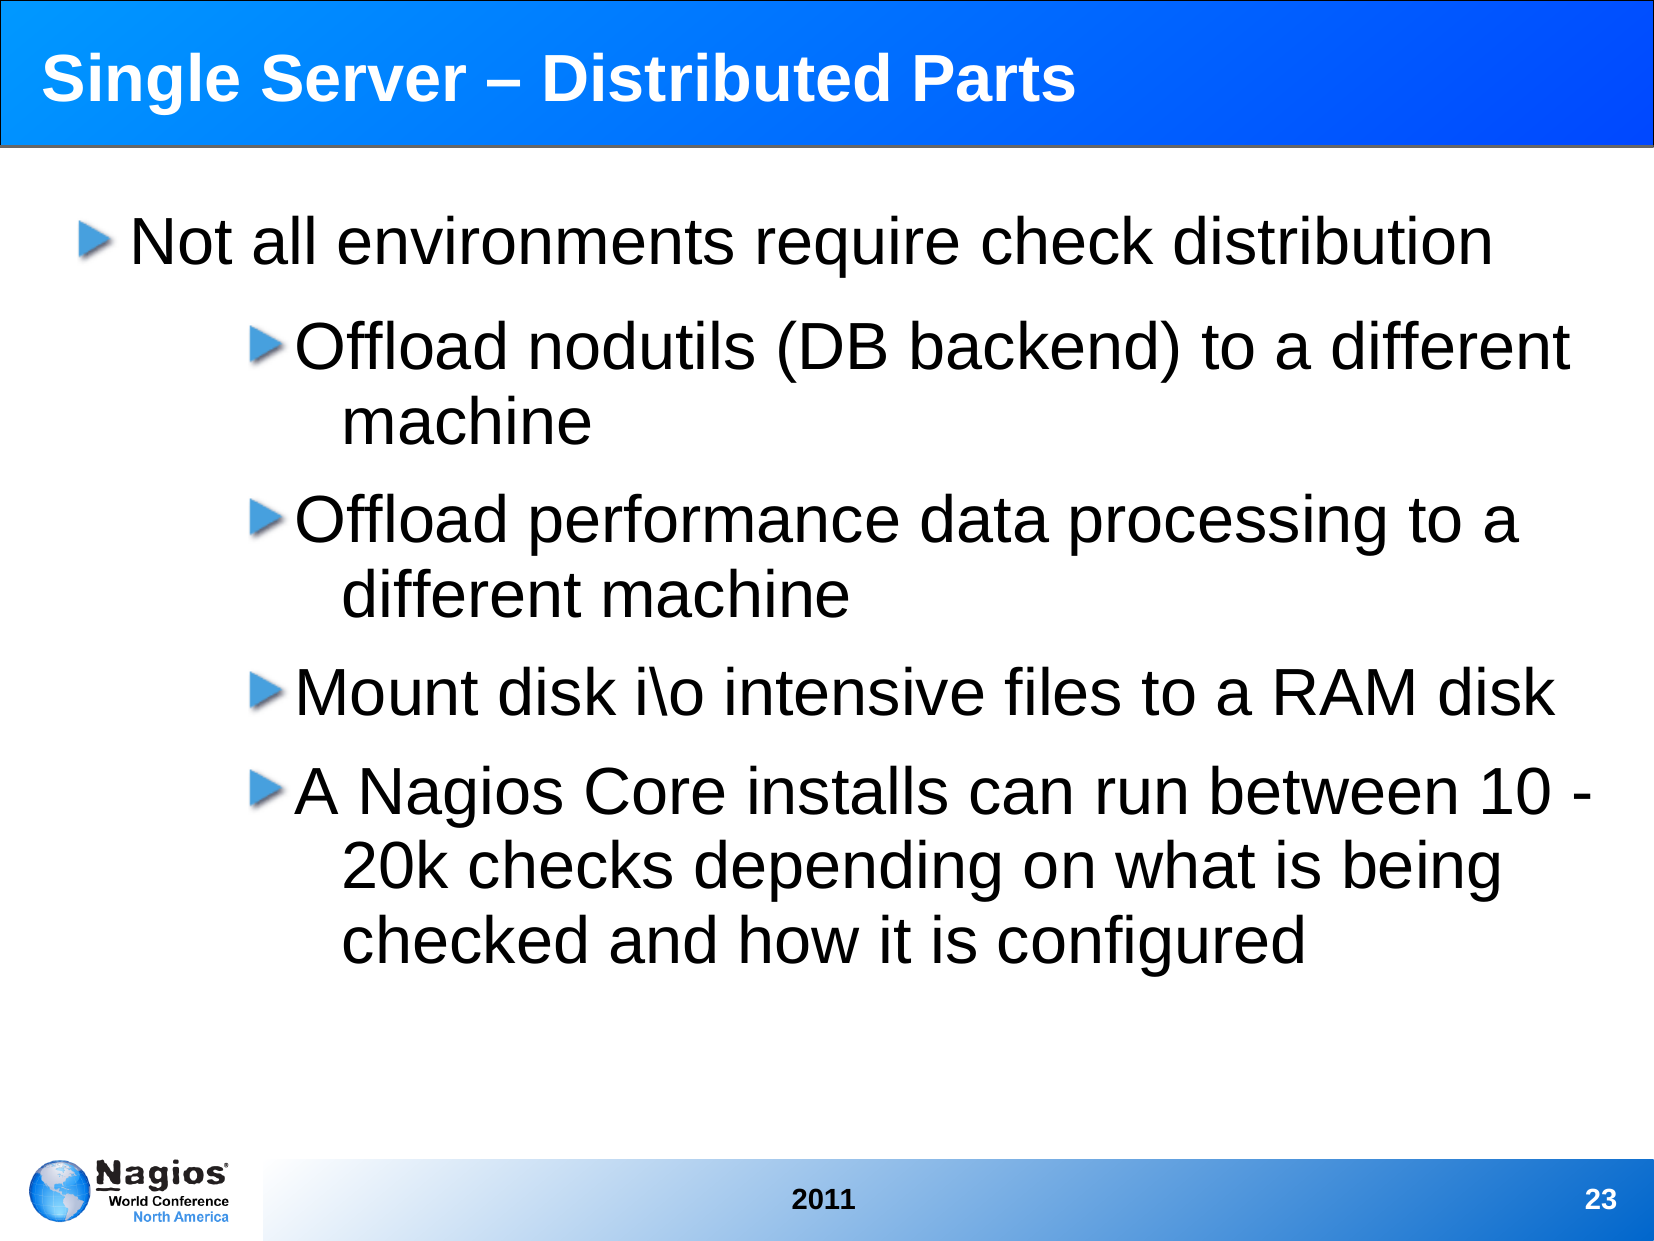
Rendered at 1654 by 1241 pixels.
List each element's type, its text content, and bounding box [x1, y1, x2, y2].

title Single Server – Distributed Parts [41, 29, 1638, 127]
list Not all environments require check distribution Offload nodutils (DB backend) to a different machine Offload performance data processing to a different machine Mount disk i\o intensive files to a RAM disk A Nagios Core installs can run between 10 - 20k checks depending on what is being checked and how it is configured [58, 204, 1599, 1072]
picture [29, 1159, 229, 1235]
